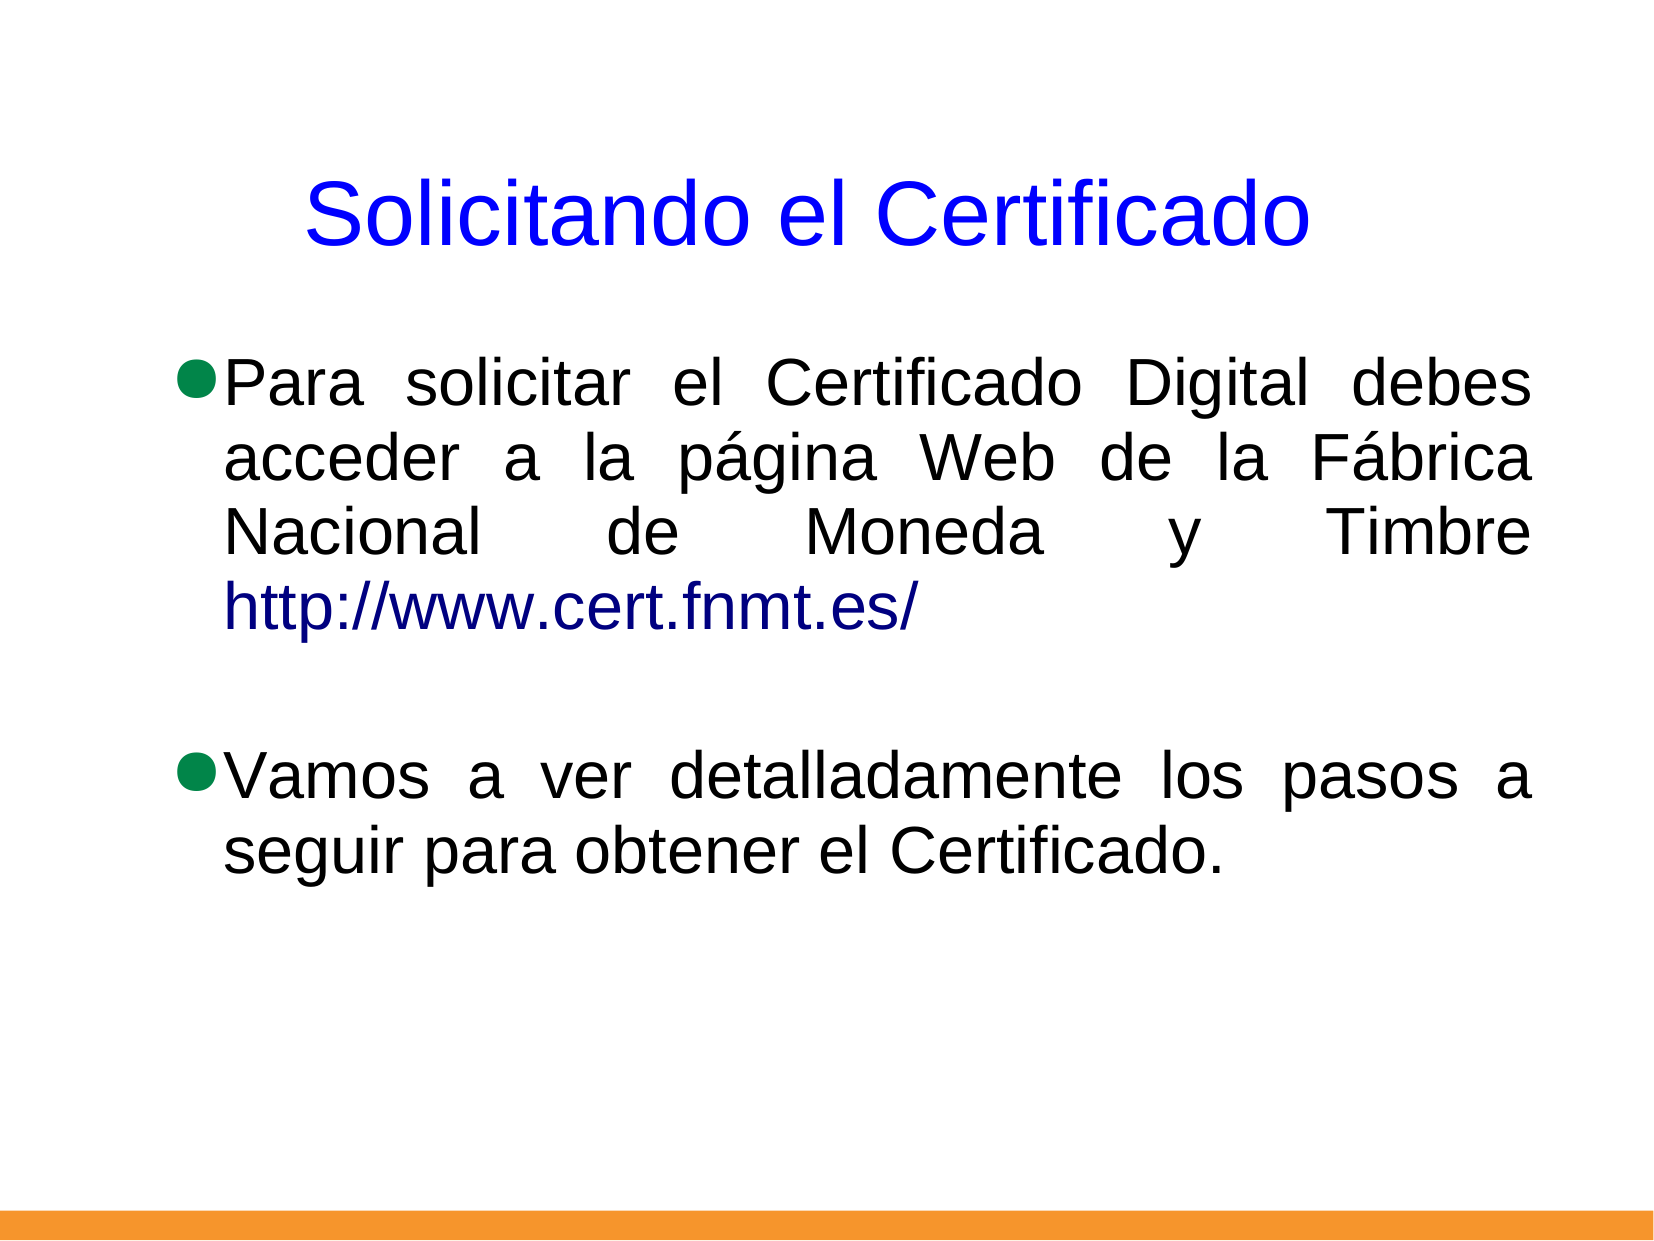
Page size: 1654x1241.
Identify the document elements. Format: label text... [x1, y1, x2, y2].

title Solicitando el Certificado [64, 161, 1554, 266]
list Para solicitar el Certificado Digital debes acceder a la página Web de la Fábrica Nacional de Moneda y Timbre http://www.cert.fnmt.es/ Vamos a ver detalladamente los pasos a seguir para obtener el Certificado. [152, 344, 1534, 1127]
